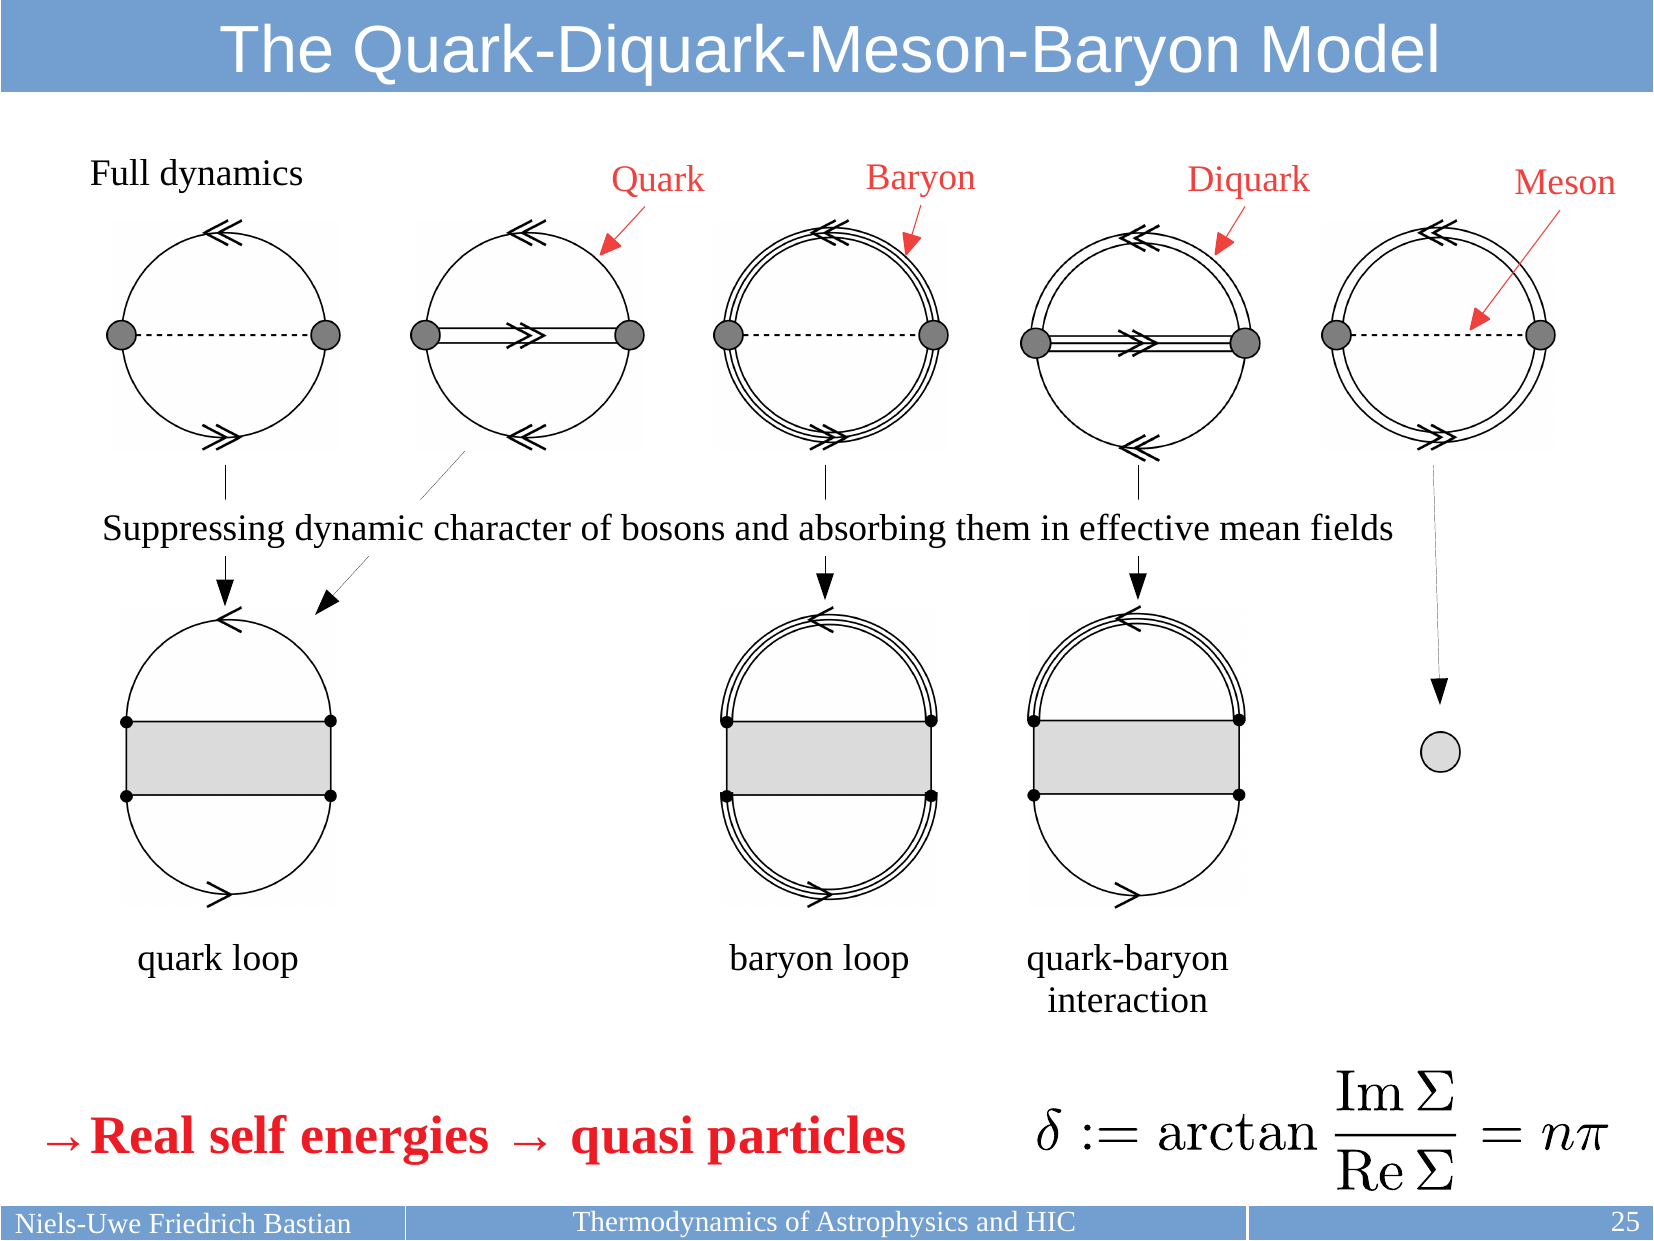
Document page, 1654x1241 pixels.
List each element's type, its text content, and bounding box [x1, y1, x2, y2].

picture [1020, 224, 1261, 462]
picture [1420, 731, 1461, 773]
picture [106, 219, 341, 452]
text_box Suppressing dynamic character of bosons and absorbing them in effective mean fields [87, 499, 1411, 556]
title The Quark-Diquark-Meson-Baryon Model [86, 11, 1576, 87]
picture [410, 219, 645, 452]
text_box Baryon [850, 148, 991, 206]
picture [1027, 605, 1246, 909]
picture [713, 219, 949, 452]
text_box →Real self energies → quasi particles [21, 1098, 923, 1174]
text_box Quark [596, 150, 721, 207]
text_box quark loop [122, 930, 314, 987]
text_box Diquark [1172, 150, 1326, 207]
picture [120, 606, 337, 908]
text_box [1035, 1070, 1611, 1191]
text_box Meson [1499, 153, 1632, 211]
text_box baryon loop [714, 930, 925, 987]
text_box quark-baryon interaction [1011, 930, 1244, 1028]
picture [1321, 219, 1556, 452]
picture [720, 606, 938, 908]
text_box Full dynamics [75, 144, 319, 201]
